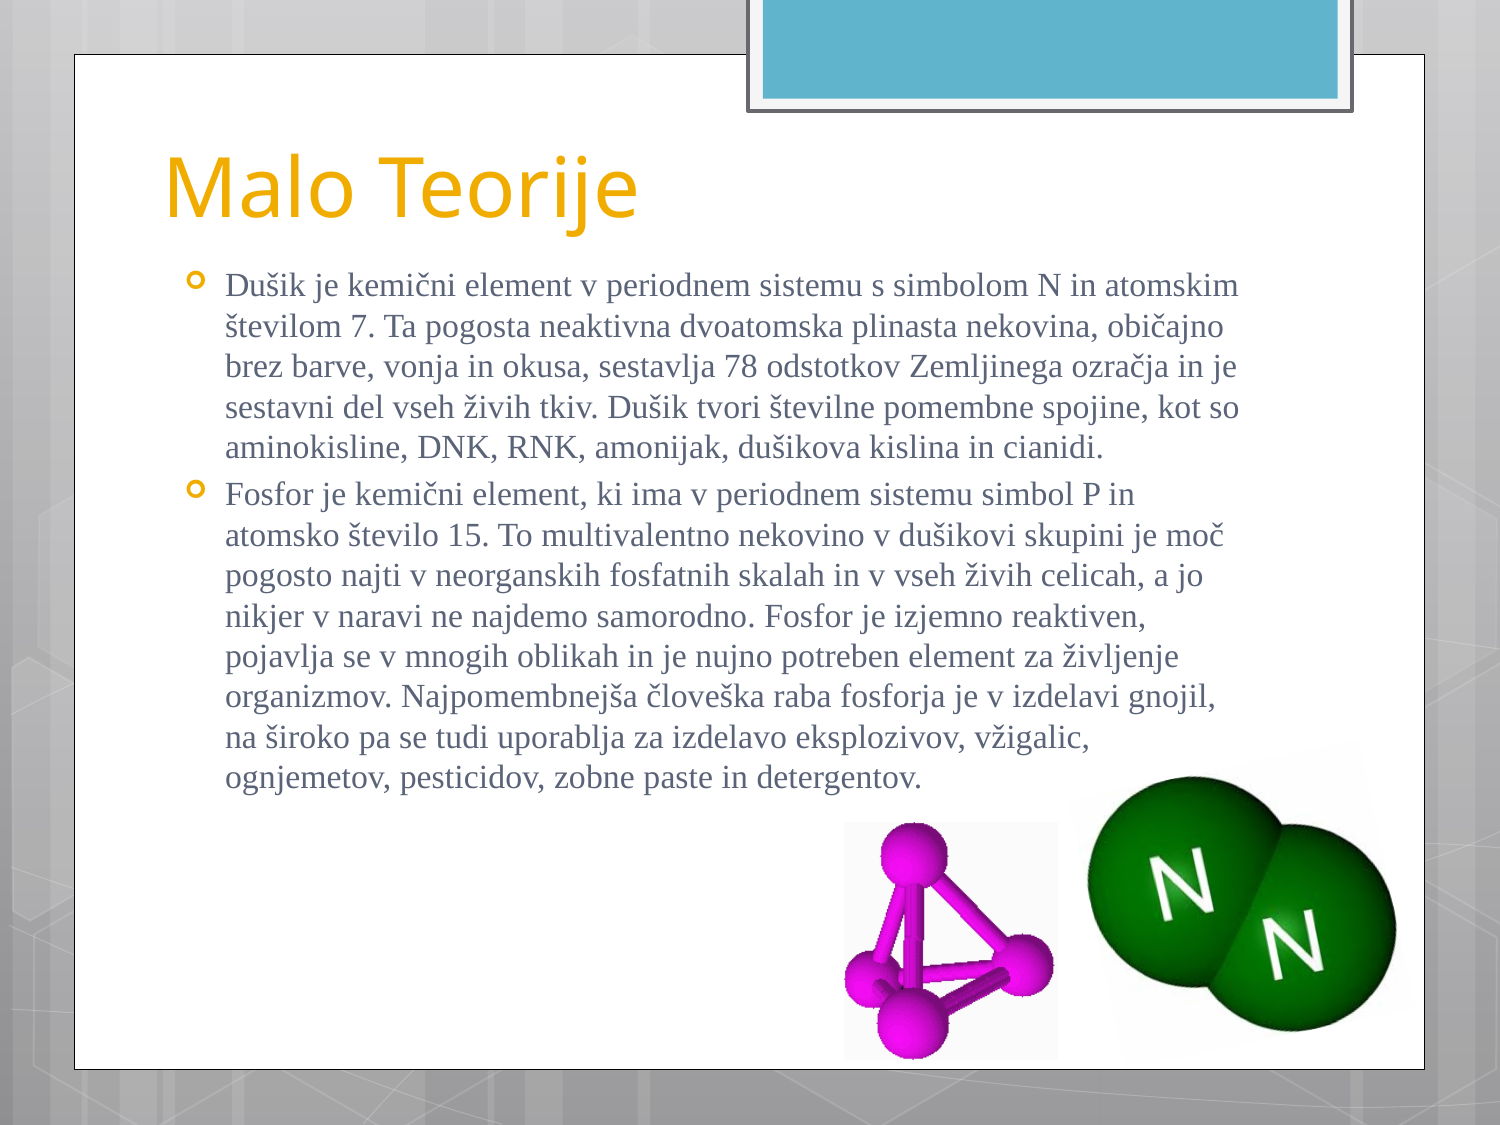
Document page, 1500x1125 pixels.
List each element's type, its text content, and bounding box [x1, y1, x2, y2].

picture [844, 822, 1058, 1060]
list Dušik je kemični element v periodnem sistemu s simbolom N in atomskim številom 7. Ta pogosta neaktivna dvoatomska plinasta nekovina, običajno brez barve, vonja in okusa, sestavlja 78 odstotkov Zemljinega ozračja in je sestavni del vseh živih tkiv. Dušik tvori številne pomembne spojine, kot so aminokisline, DNK, RNK, amonijak, dušikova kislina in cianidi. Fosfor je kemični element, ki ima v periodnem sistemu simbol P in atomsko število 15. To multivalentno nekovino v dušikovi skupini je moč pogosto najti v neorganskih fosfatnih skalah in v vseh živih celicah, a jo nikjer v naravi ne najdemo samorodno. Fosfor je izjemno reaktiven, pojavlja se v mnogih oblikah in je nujno potreben element za življenje organizmov. Najpomembnejša človeška raba fosforja je v izdelavi gnojil, na široko pa se tudi uporablja za izdelavo eksplozivov, vžigalic, ognjemetov, pesticidov, zobne paste in detergentov. [159, 255, 1272, 831]
picture [1068, 739, 1415, 1070]
title Malo Teorije [147, 54, 1300, 243]
